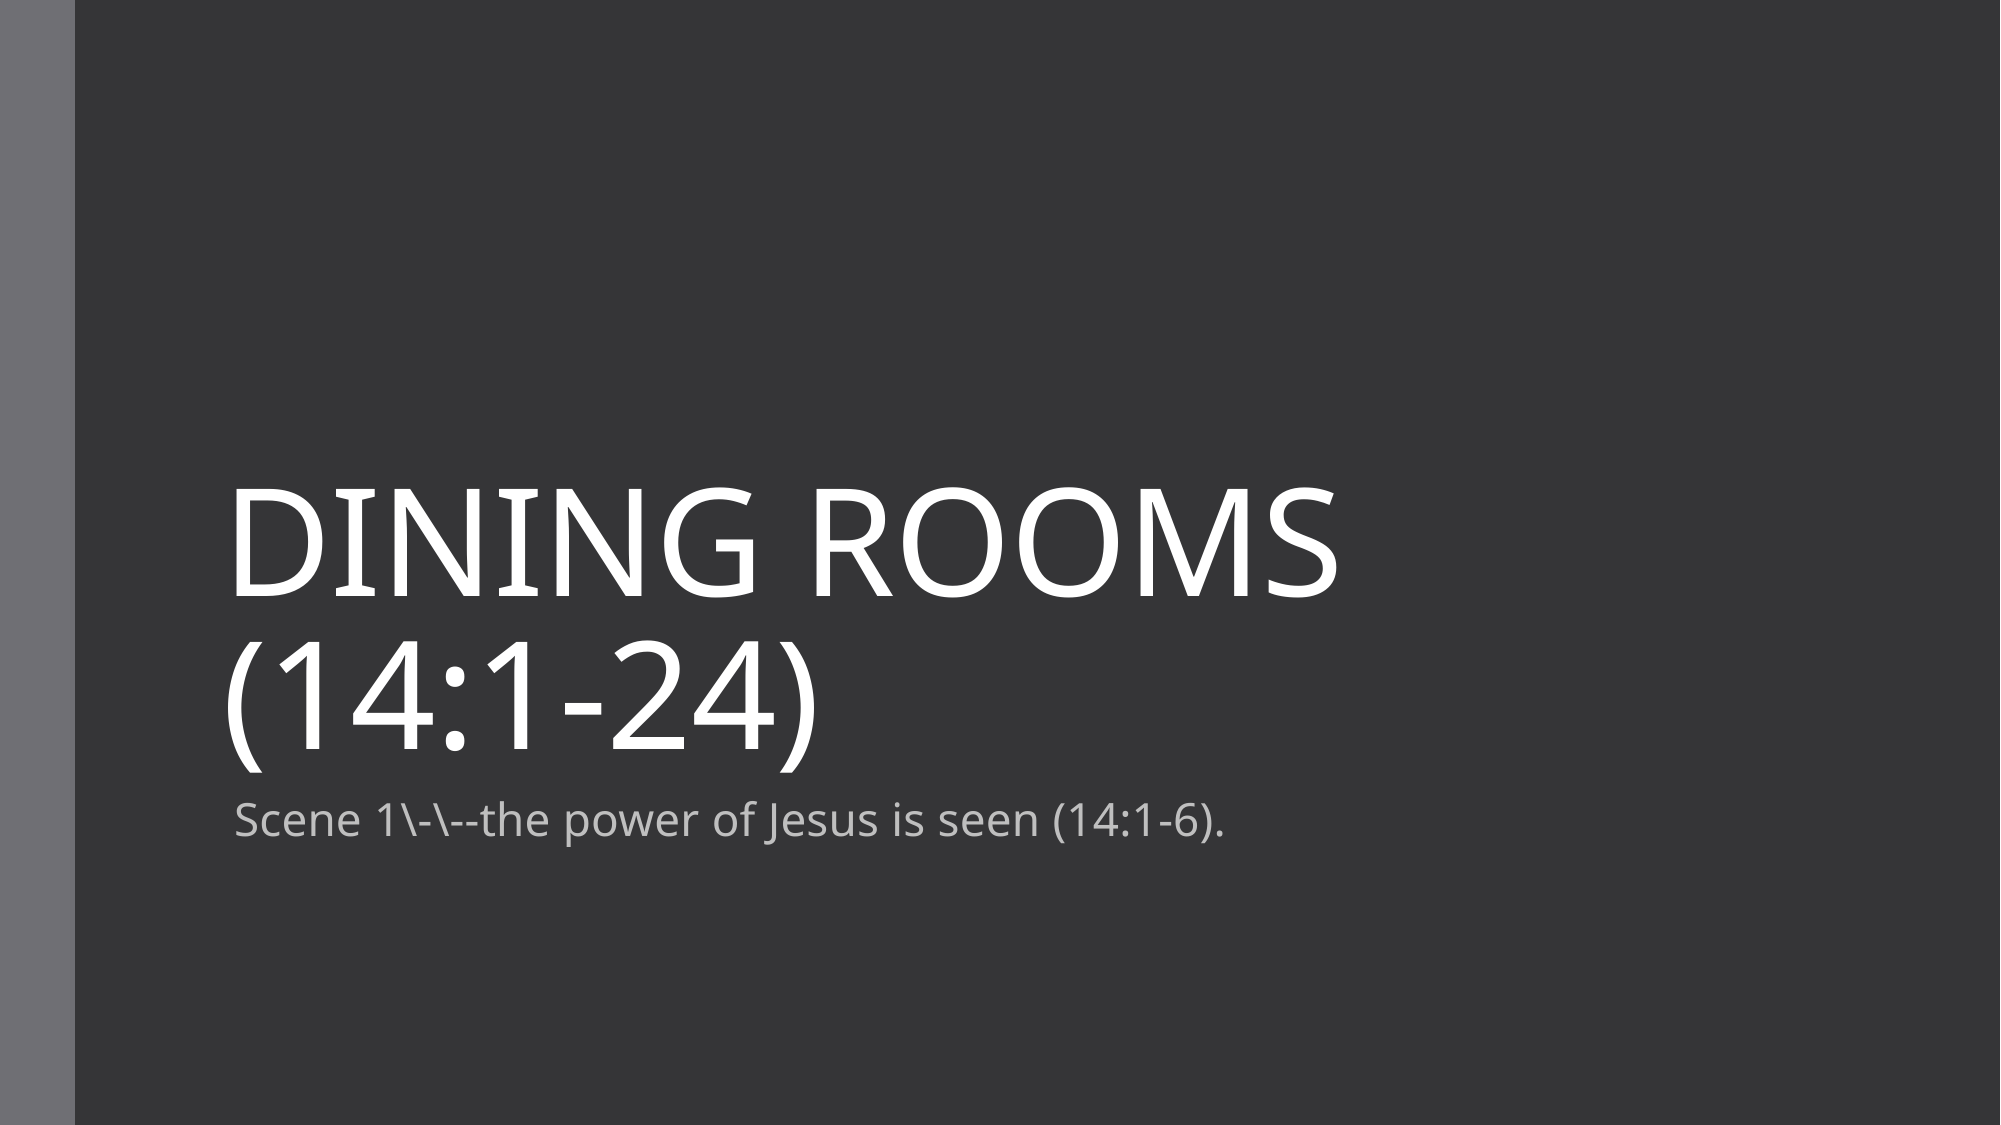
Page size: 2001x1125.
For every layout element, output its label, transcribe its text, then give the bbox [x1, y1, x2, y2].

title DINING ROOMS (14:1-24) [206, 124, 1752, 787]
subtitle Scene 1\-\--the power of Jesus is seen (14:1-6). [206, 787, 1752, 1066]
